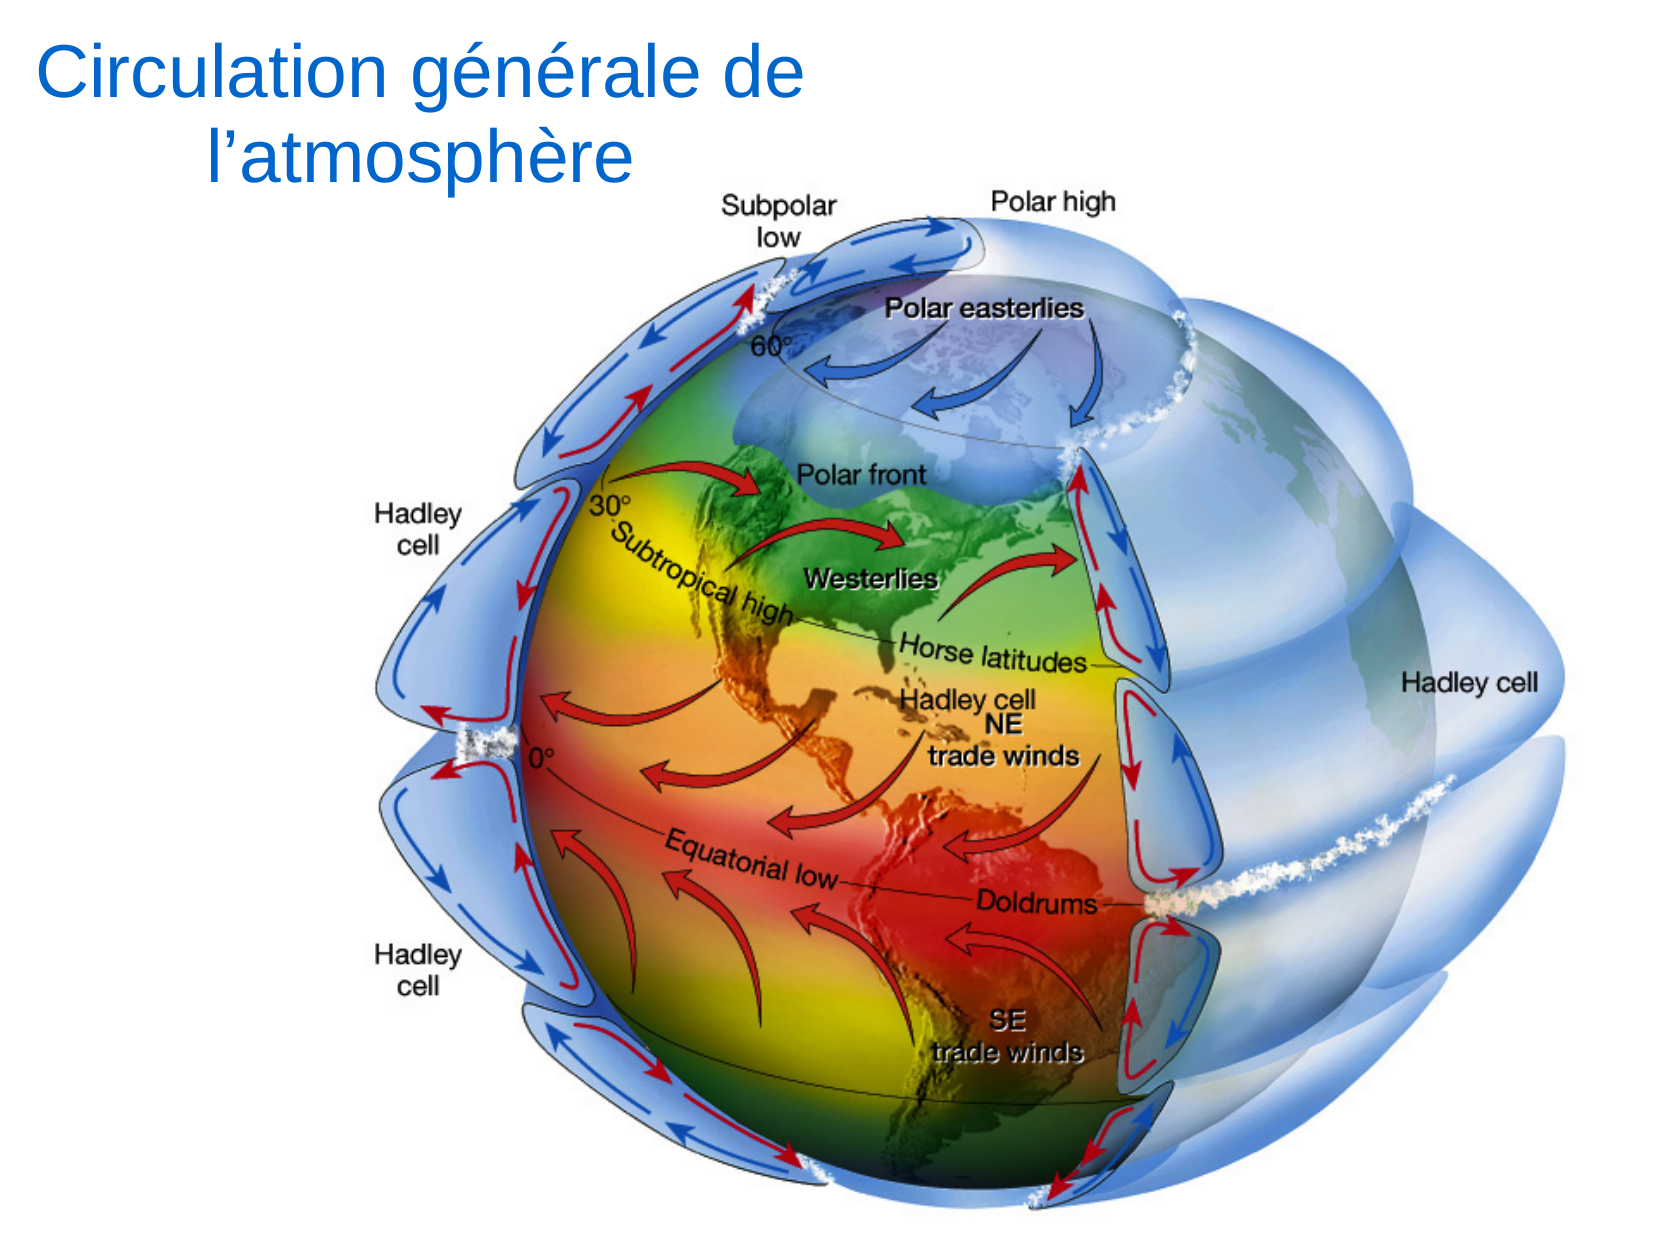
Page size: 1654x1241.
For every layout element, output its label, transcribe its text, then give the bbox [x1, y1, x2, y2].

text_box Circulation générale de l’atmosphère [20, 21, 823, 208]
picture [281, 182, 1654, 1218]
